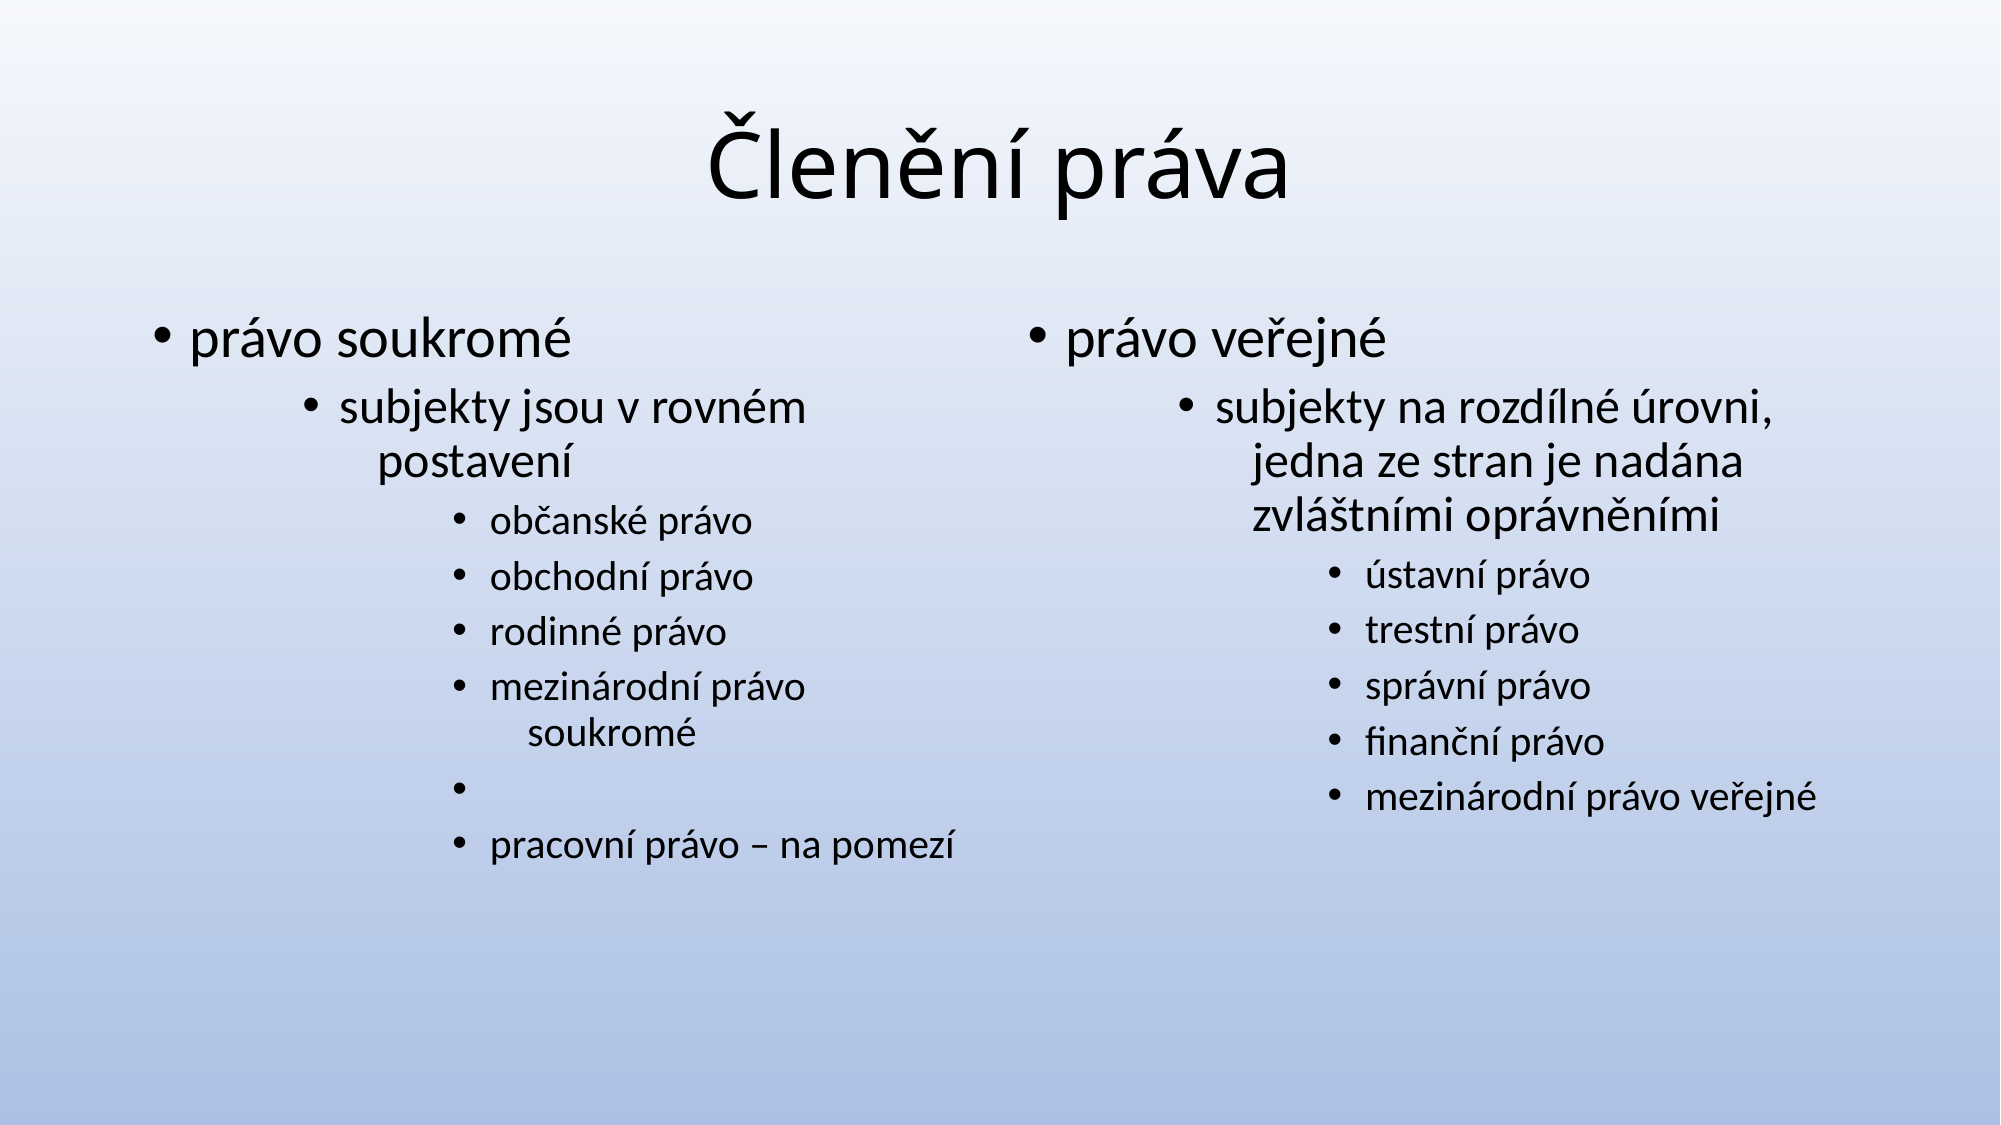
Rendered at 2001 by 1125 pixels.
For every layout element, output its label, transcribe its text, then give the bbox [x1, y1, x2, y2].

list právo soukromé subjekty jsou v rovném postavení občanské právo obchodní právo rodinné právo mezinárodní právo soukromé pracovní právo – na pomezí [137, 299, 988, 1014]
list právo veřejné subjekty na rozdílné úrovni, jedna ze stran je nadána zvláštními oprávněními ústavní právo trestní právo správní právo finanční právo mezinárodní právo veřejné [1012, 299, 1863, 1014]
title Členění práva [137, 59, 1863, 278]
